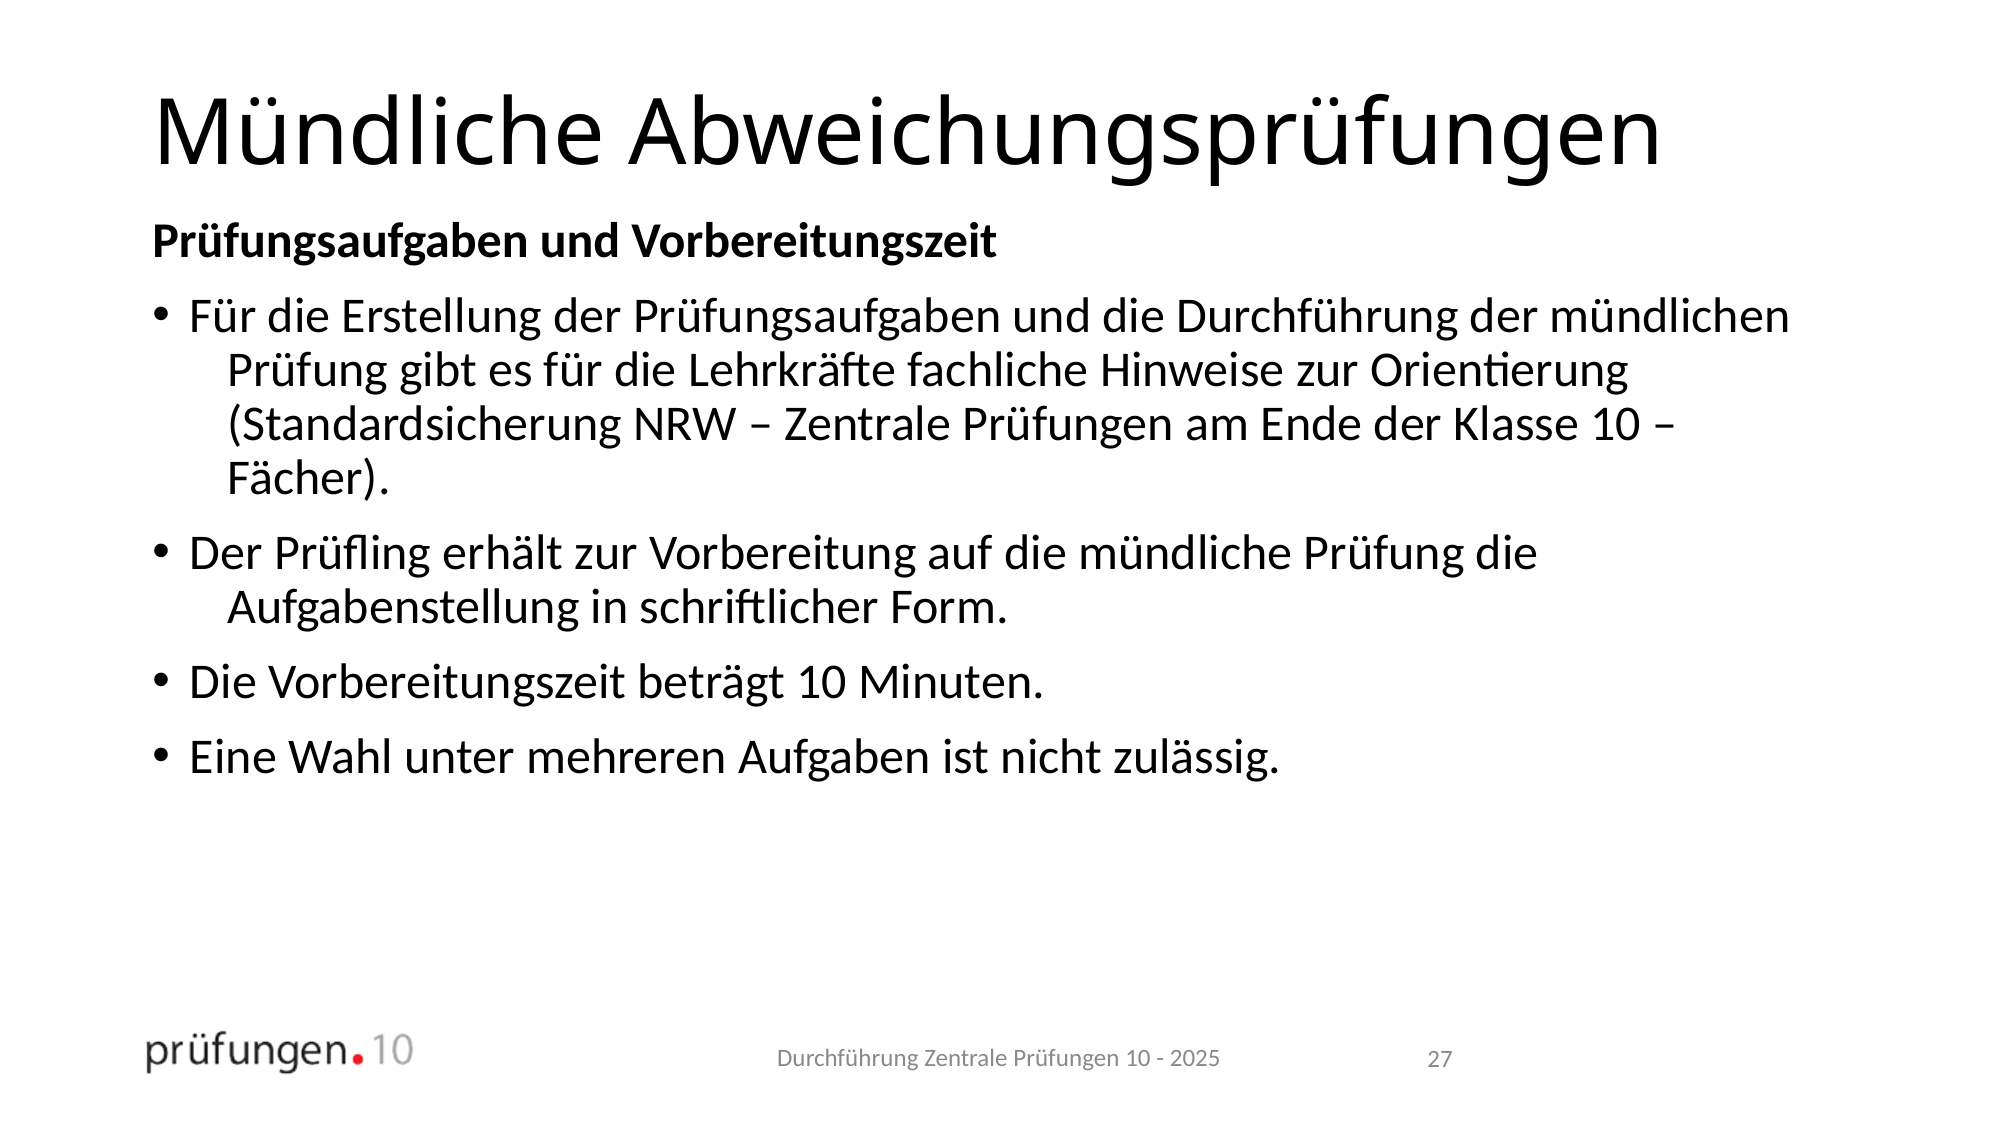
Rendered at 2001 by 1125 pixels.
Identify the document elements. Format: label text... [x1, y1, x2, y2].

list Prüfungsaufgaben und Vorbereitungszeit Für die Erstellung der Prüfungsaufgaben und die Durchführung der mündlichen Prüfung gibt es für die Lehrkräfte fachliche Hinweise zur Orientierung (Standardsicherung NRW – Zentrale Prüfungen am Ende der Klasse 10 – Fächer). Der Prüfling erhält zur Vorbereitung auf die mündliche Prüfung die Aufgabenstellung in schriftlicher Form. Die Vorbereitungszeit beträgt 10 Minuten. Eine Wahl unter mehreren Aufgaben ist nicht zulässig. [137, 207, 1863, 1014]
text_box <Foliennummer> [1412, 1027, 1863, 1088]
picture [137, 1023, 423, 1080]
title Mündliche Abweichungsprüfungen [137, 77, 1863, 193]
